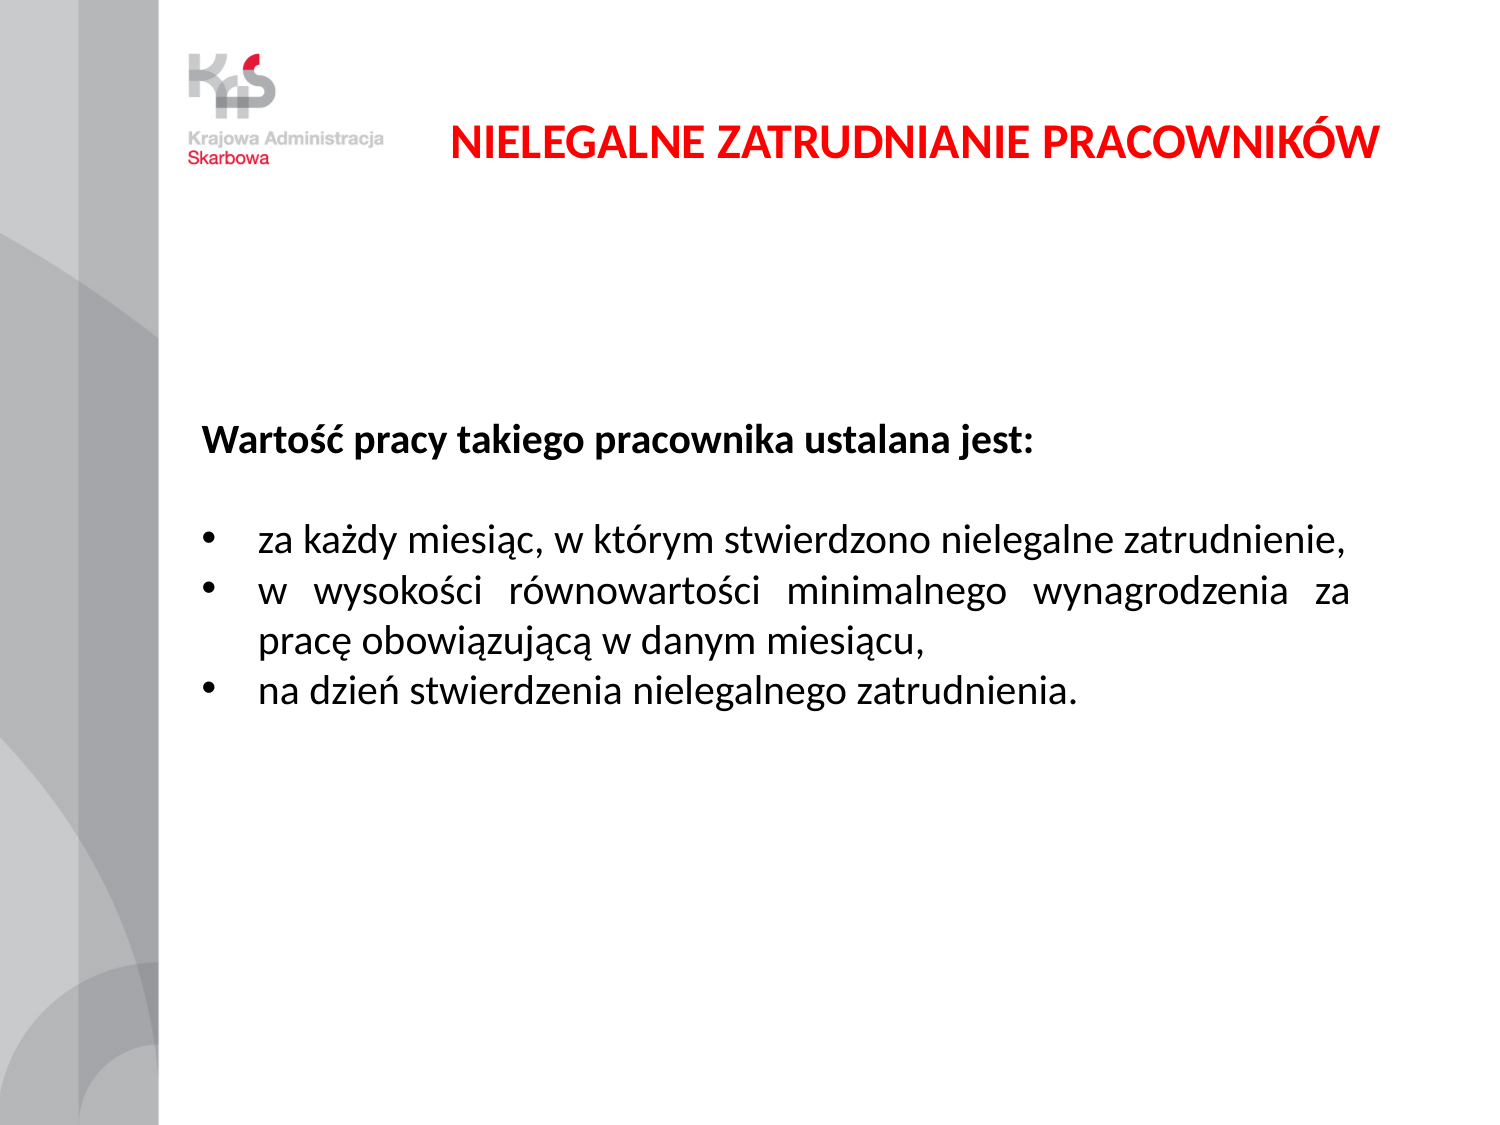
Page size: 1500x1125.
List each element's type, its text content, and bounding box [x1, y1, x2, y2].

picture [0, 0, 1500, 1125]
title NIELEGALNE ZATRUDNIANIE PRACOWNIKÓW [406, 45, 1425, 233]
text_box Wartość pracy takiego pracownika ustalana jest: za każdy miesiąc, w którym stwierdzono nielegalne zatrudnienie, w wysokości równowartości minimalnego wynagrodzenia za pracę obowiązującą w danym miesiącu, na dzień stwierdzenia nielegalnego zatrudnienia. [186, 404, 1366, 720]
